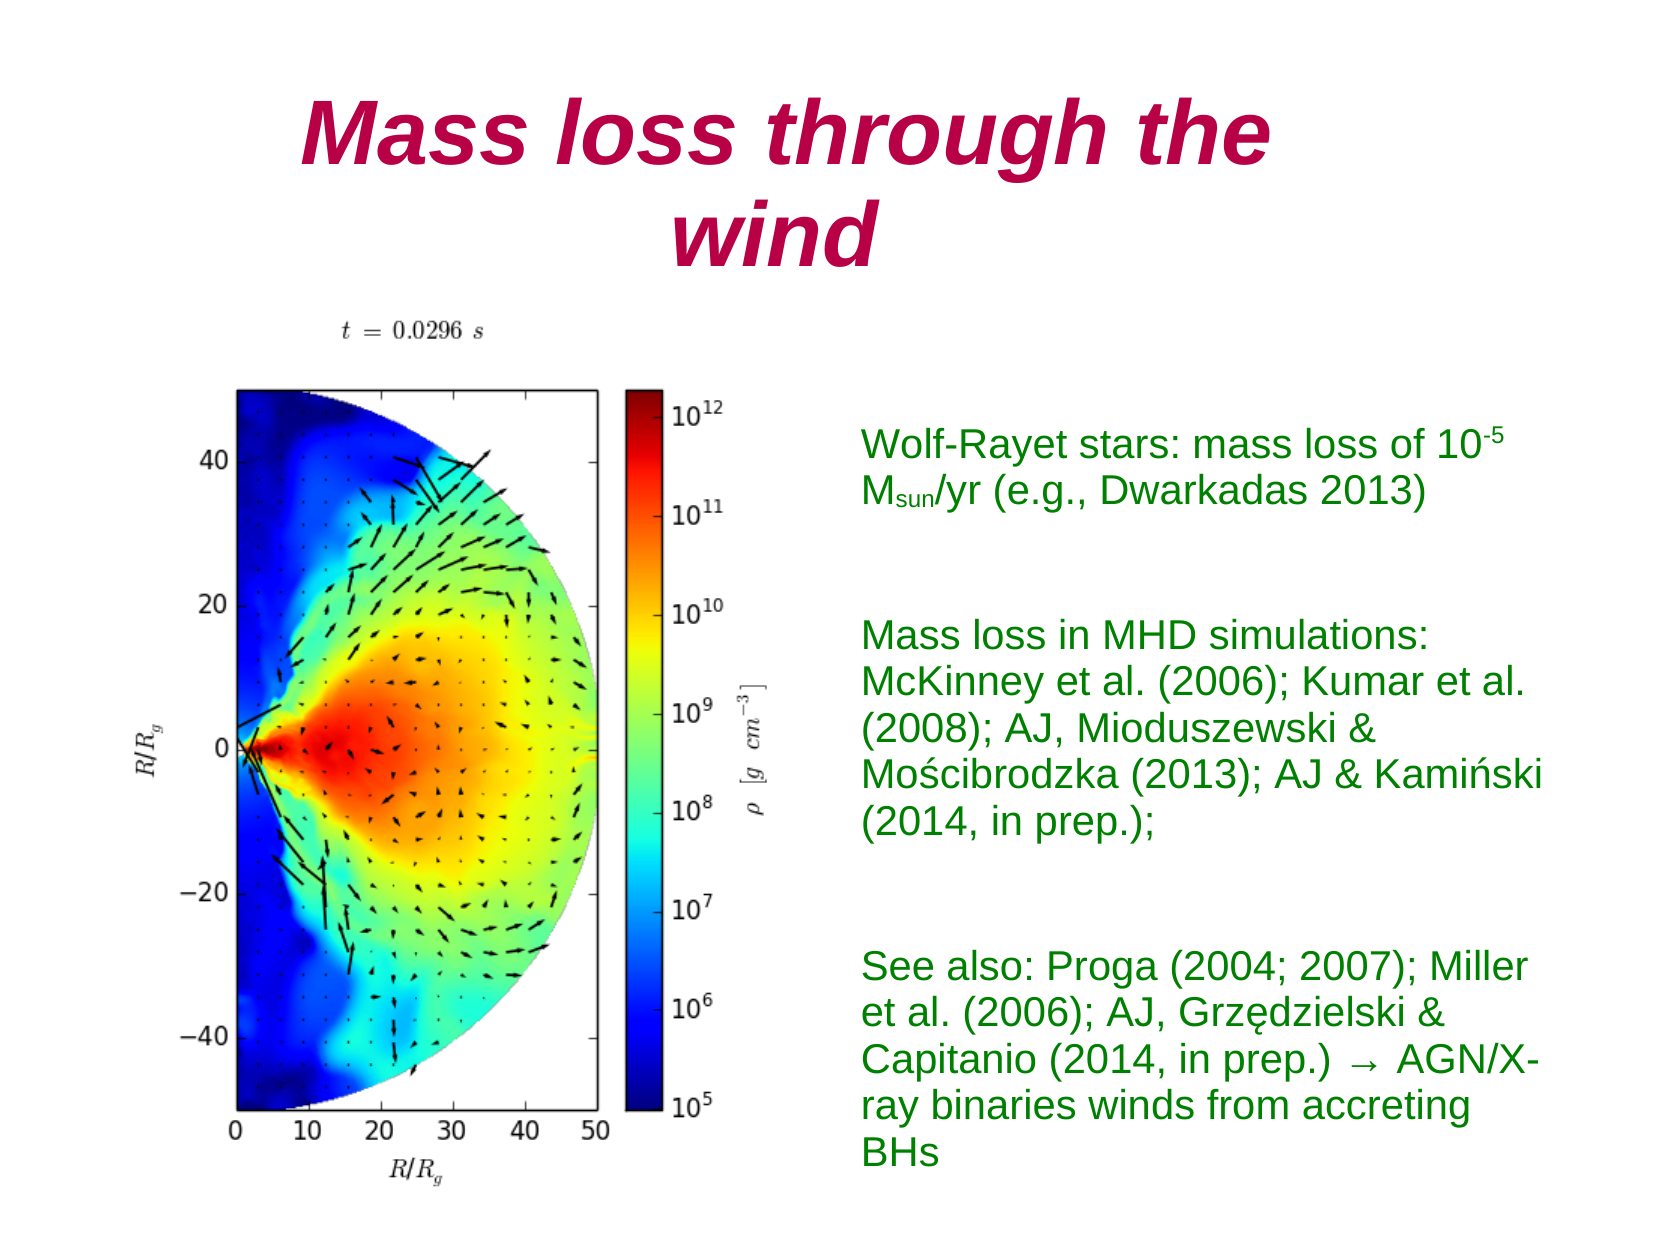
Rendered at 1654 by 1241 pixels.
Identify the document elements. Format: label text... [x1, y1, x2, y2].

text_box Mass loss through the wind [187, 75, 1388, 338]
picture [37, 300, 788, 1201]
text_box Wolf-Rayet stars: mass loss of 10-5 Msun/yr (e.g., Dwarkadas 2013) Mass loss in MHD simulations: McKinney et al. (2006); Kumar et al. (2008); AJ, Mioduszewski & Mościbrodzka (2013); AJ & Kamiński (2014, in prep.); See also: Proga (2004; 2007); Miller et al. (2006); AJ, Grzędzielski & Capitanio (2014, in prep.) → AGN/X-ray binaries winds from accreting BHs [846, 337, 1576, 1201]
